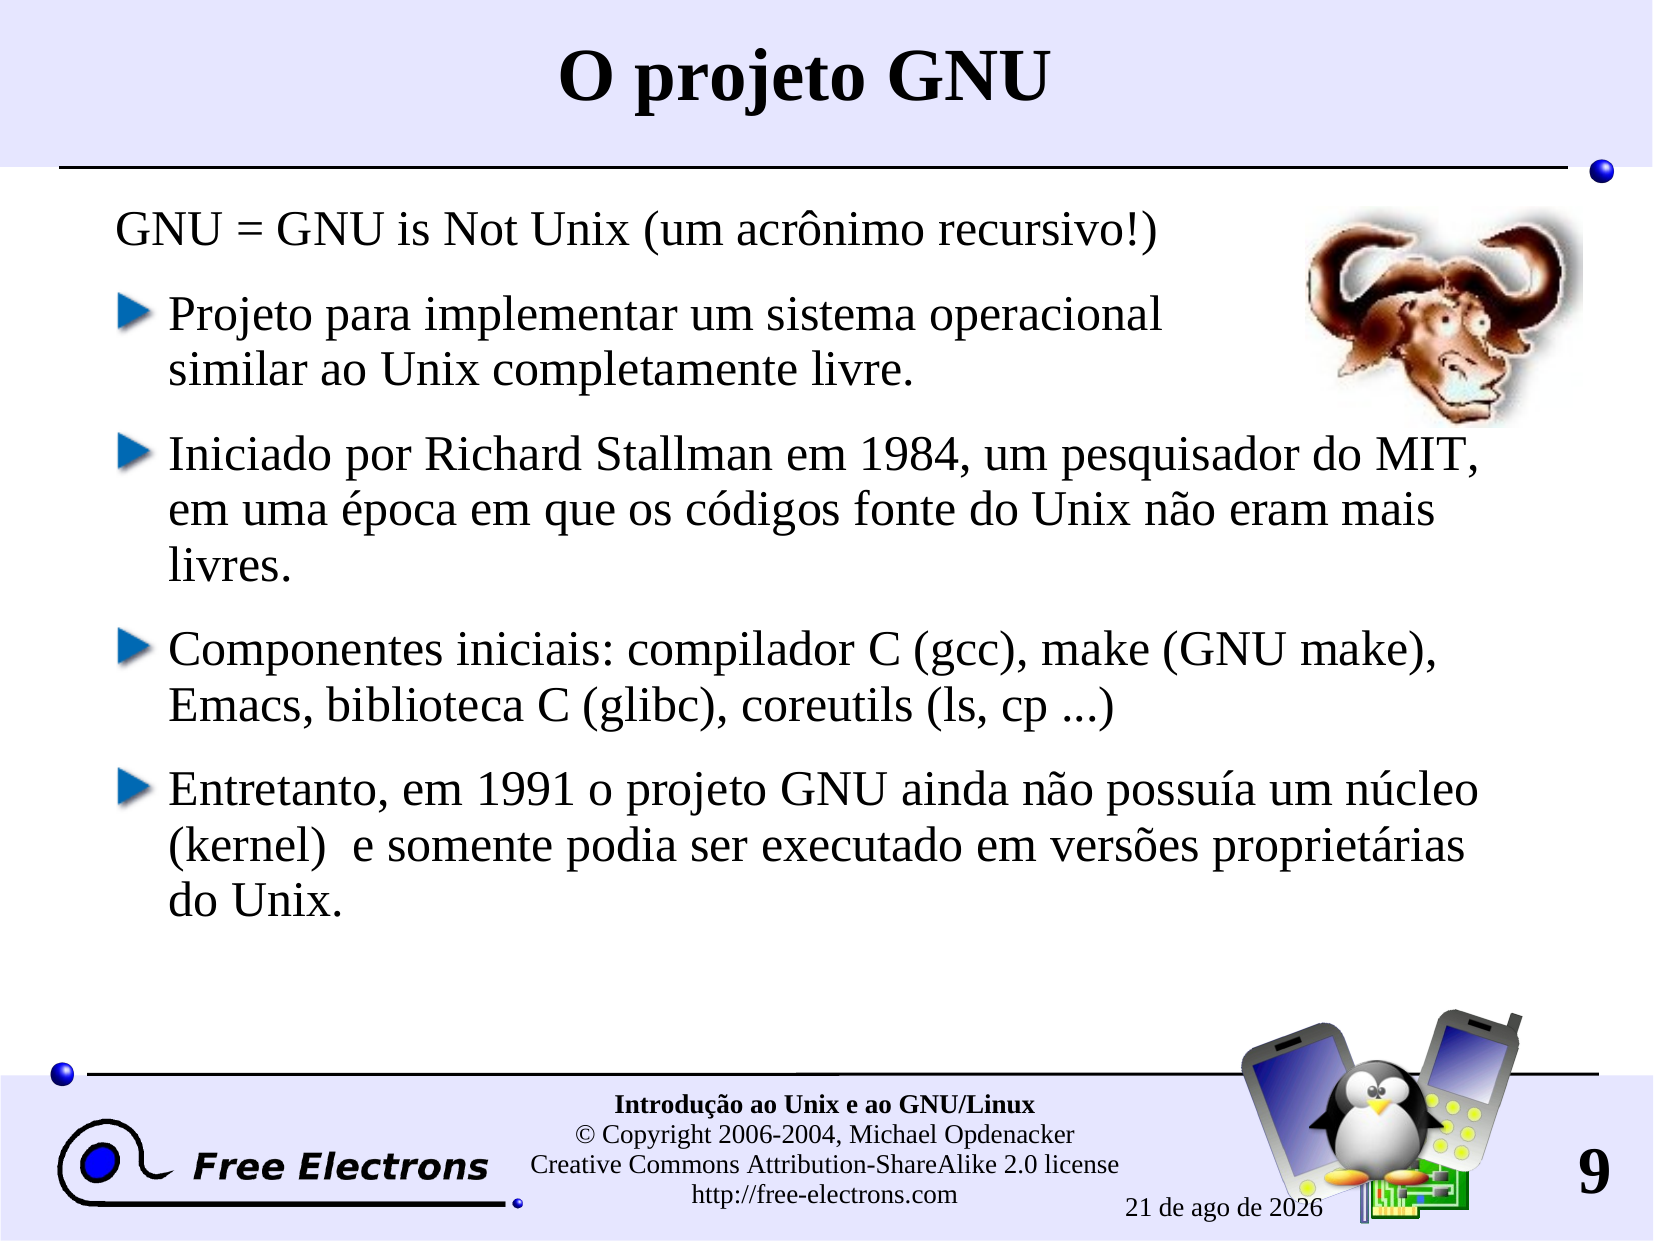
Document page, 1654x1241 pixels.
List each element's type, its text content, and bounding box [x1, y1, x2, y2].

picture [50, 1108, 527, 1216]
picture [1225, 1005, 1537, 1241]
picture [1285, 1199, 1292, 1215]
title O projeto GNU [60, 12, 1551, 138]
list GNU = GNU is Not Unix (um acrônimo recursivo!) Projeto para implementar um sistema operacional similar ao Unix completamente livre. Iniciado por Richard Stallman em 1984, um pesquisador do MIT, em uma época em que os códigos fonte do Unix não eram mais livres. Componentes iniciais: compilador C (gcc), make (GNU make), Emacs, biblioteca C (glibc), coreutils (ls, cp ...) Entretanto, em 1991 o projeto GNU ainda não possuía um núcleo (kernel) e somente podia ser executado em versões proprietárias do Unix. [97, 201, 1510, 1052]
picture [1305, 206, 1583, 428]
